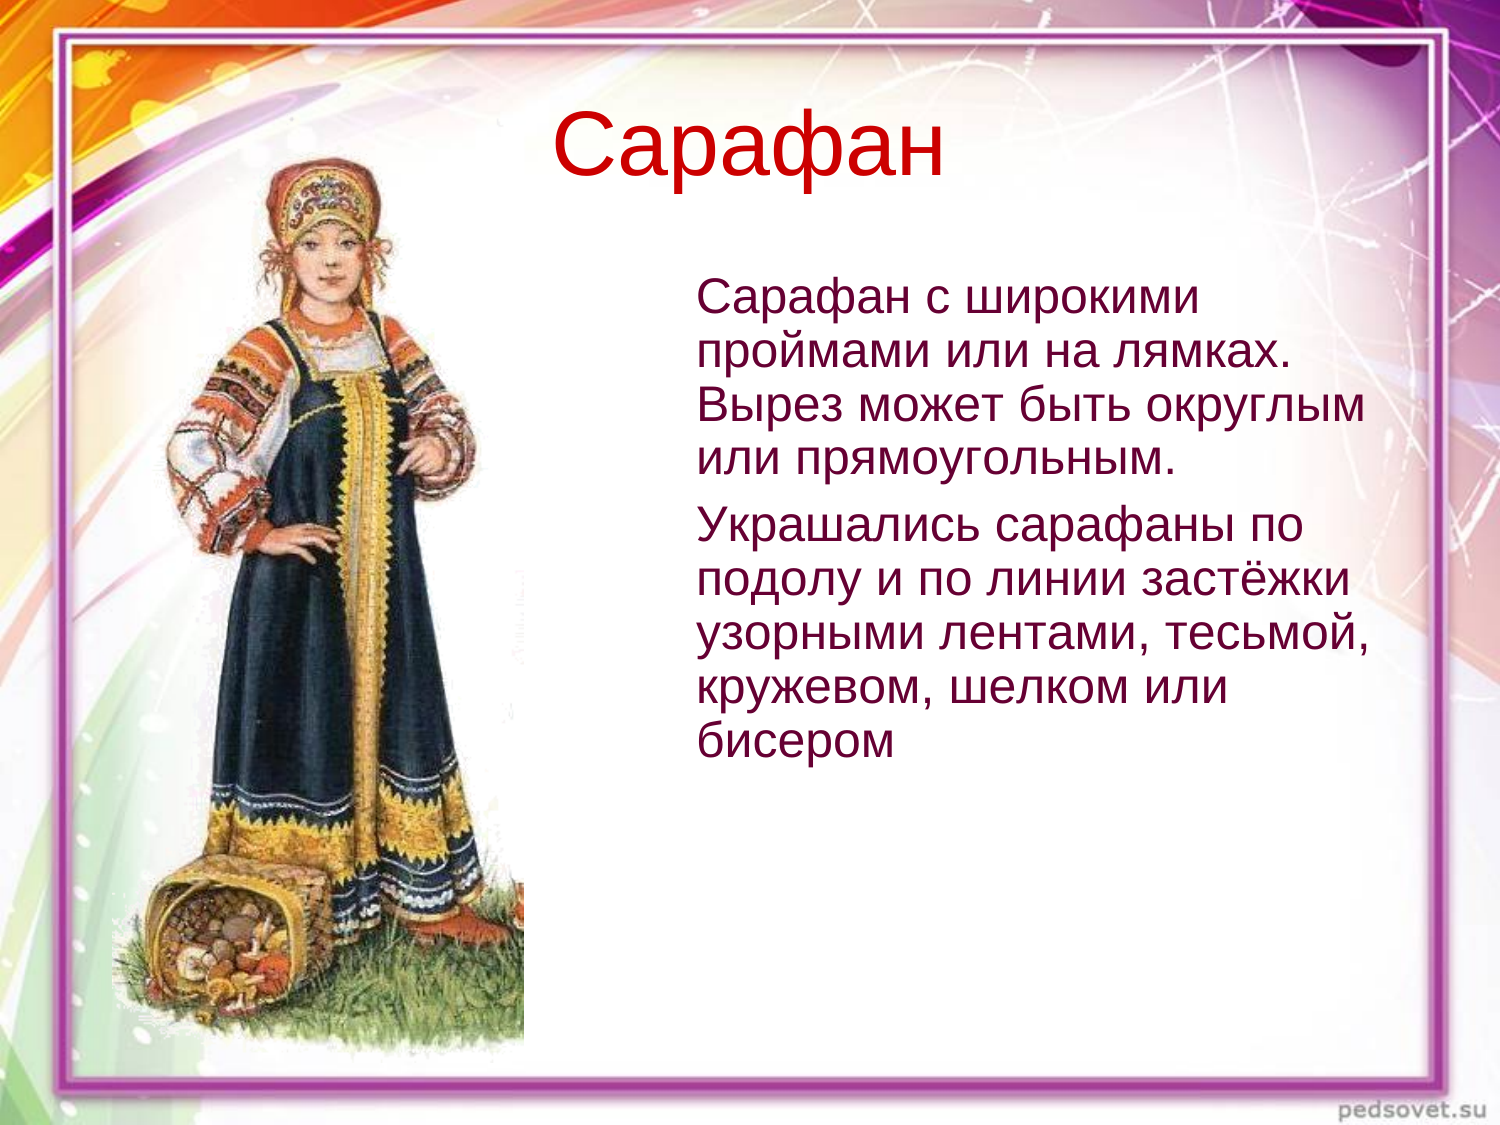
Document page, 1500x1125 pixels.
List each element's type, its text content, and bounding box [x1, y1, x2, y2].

list Сарафан с широкими проймами или на лямках. Вырез может быть округлым или прямоугольным. Украшались сарафаны по подолу и по линии застёжки узорными лентами, тесьмой, кружевом, шелком или бисером [624, 262, 1425, 1005]
picture [0, 0, 1500, 1125]
title Сарафан [75, 45, 1426, 233]
